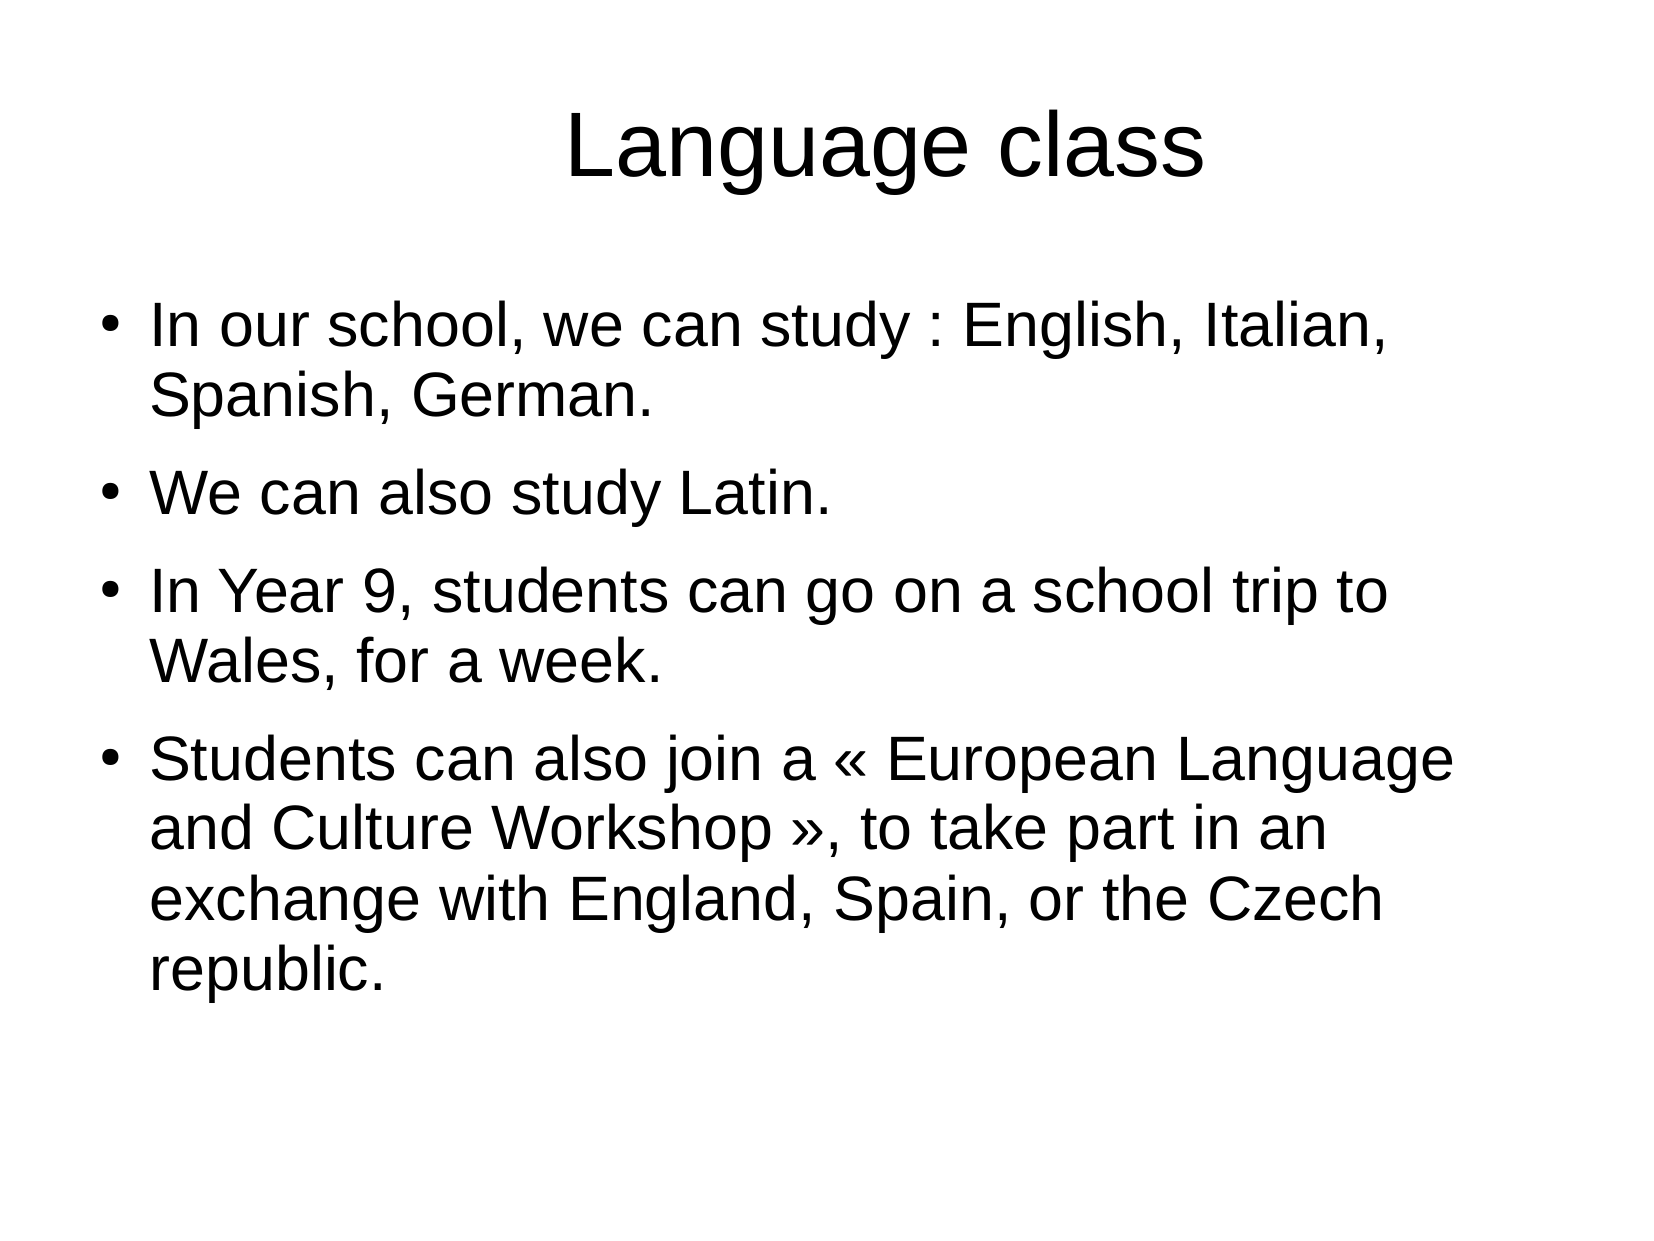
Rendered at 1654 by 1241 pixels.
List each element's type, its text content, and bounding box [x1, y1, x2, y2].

list In our school, we can study : English, Italian, Spanish, German. We can also study Latin. In Year 9, students can go on a school trip to Wales, for a week. Students can also join a « European Language and Culture Workshop », to take part in an exchange with England, Spain, or the Czech republic. [82, 290, 1571, 1010]
title Language class [141, 40, 1630, 249]
